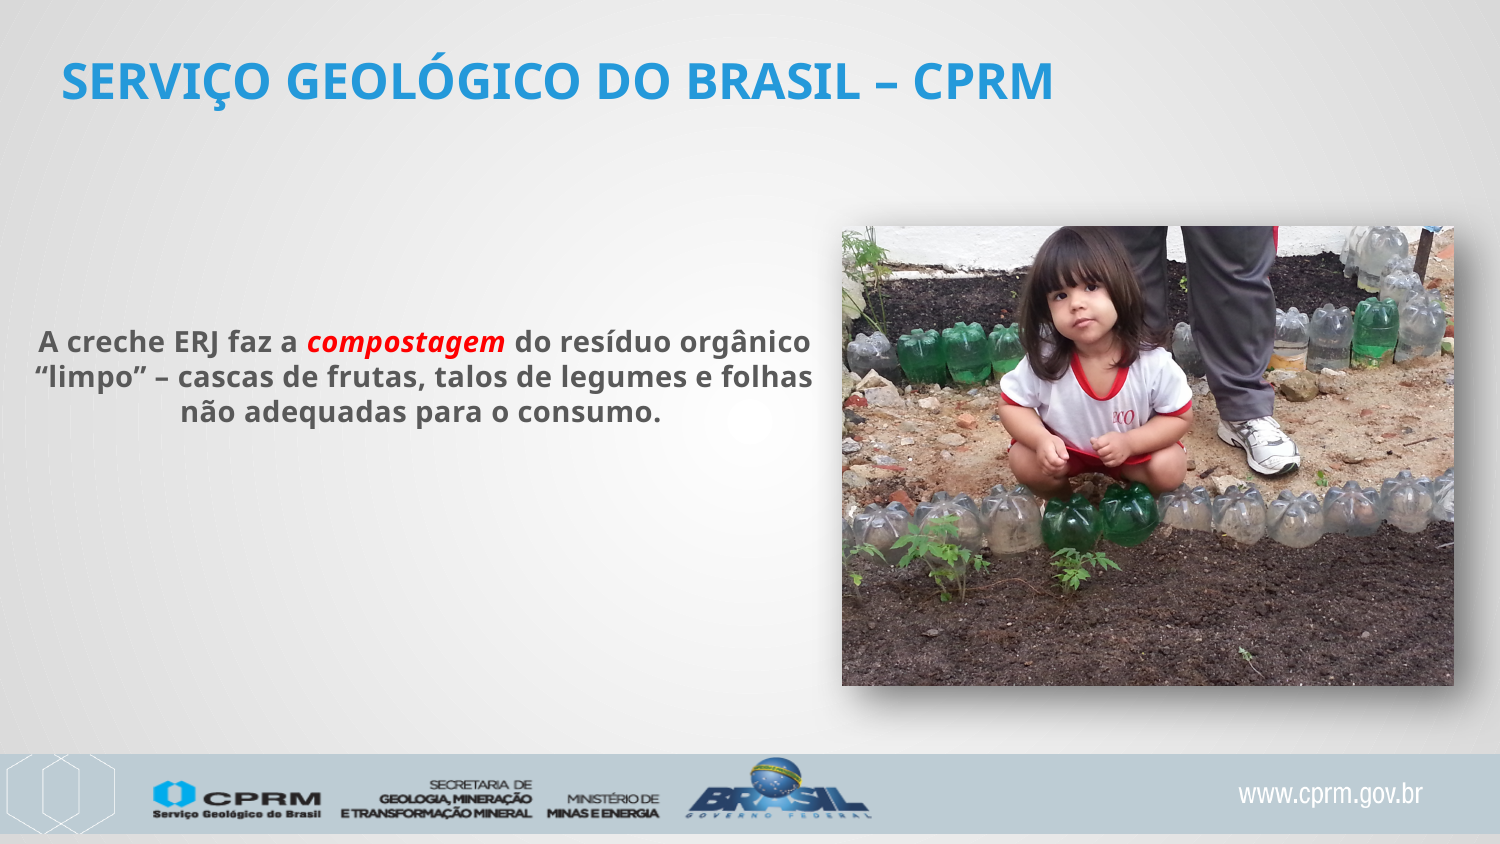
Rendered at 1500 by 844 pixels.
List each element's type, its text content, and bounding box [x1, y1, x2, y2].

picture [842, 226, 1454, 686]
text_box A creche ERJ faz a compostagem do resíduo orgânico “limpo” – cascas de frutas, talos de legumes e folhas não adequadas para o consumo. [11, 307, 824, 561]
picture [0, 747, 1500, 834]
text_box SERVIÇO GEOLÓGICO DO BRASIL – CPRM [46, 42, 1071, 117]
